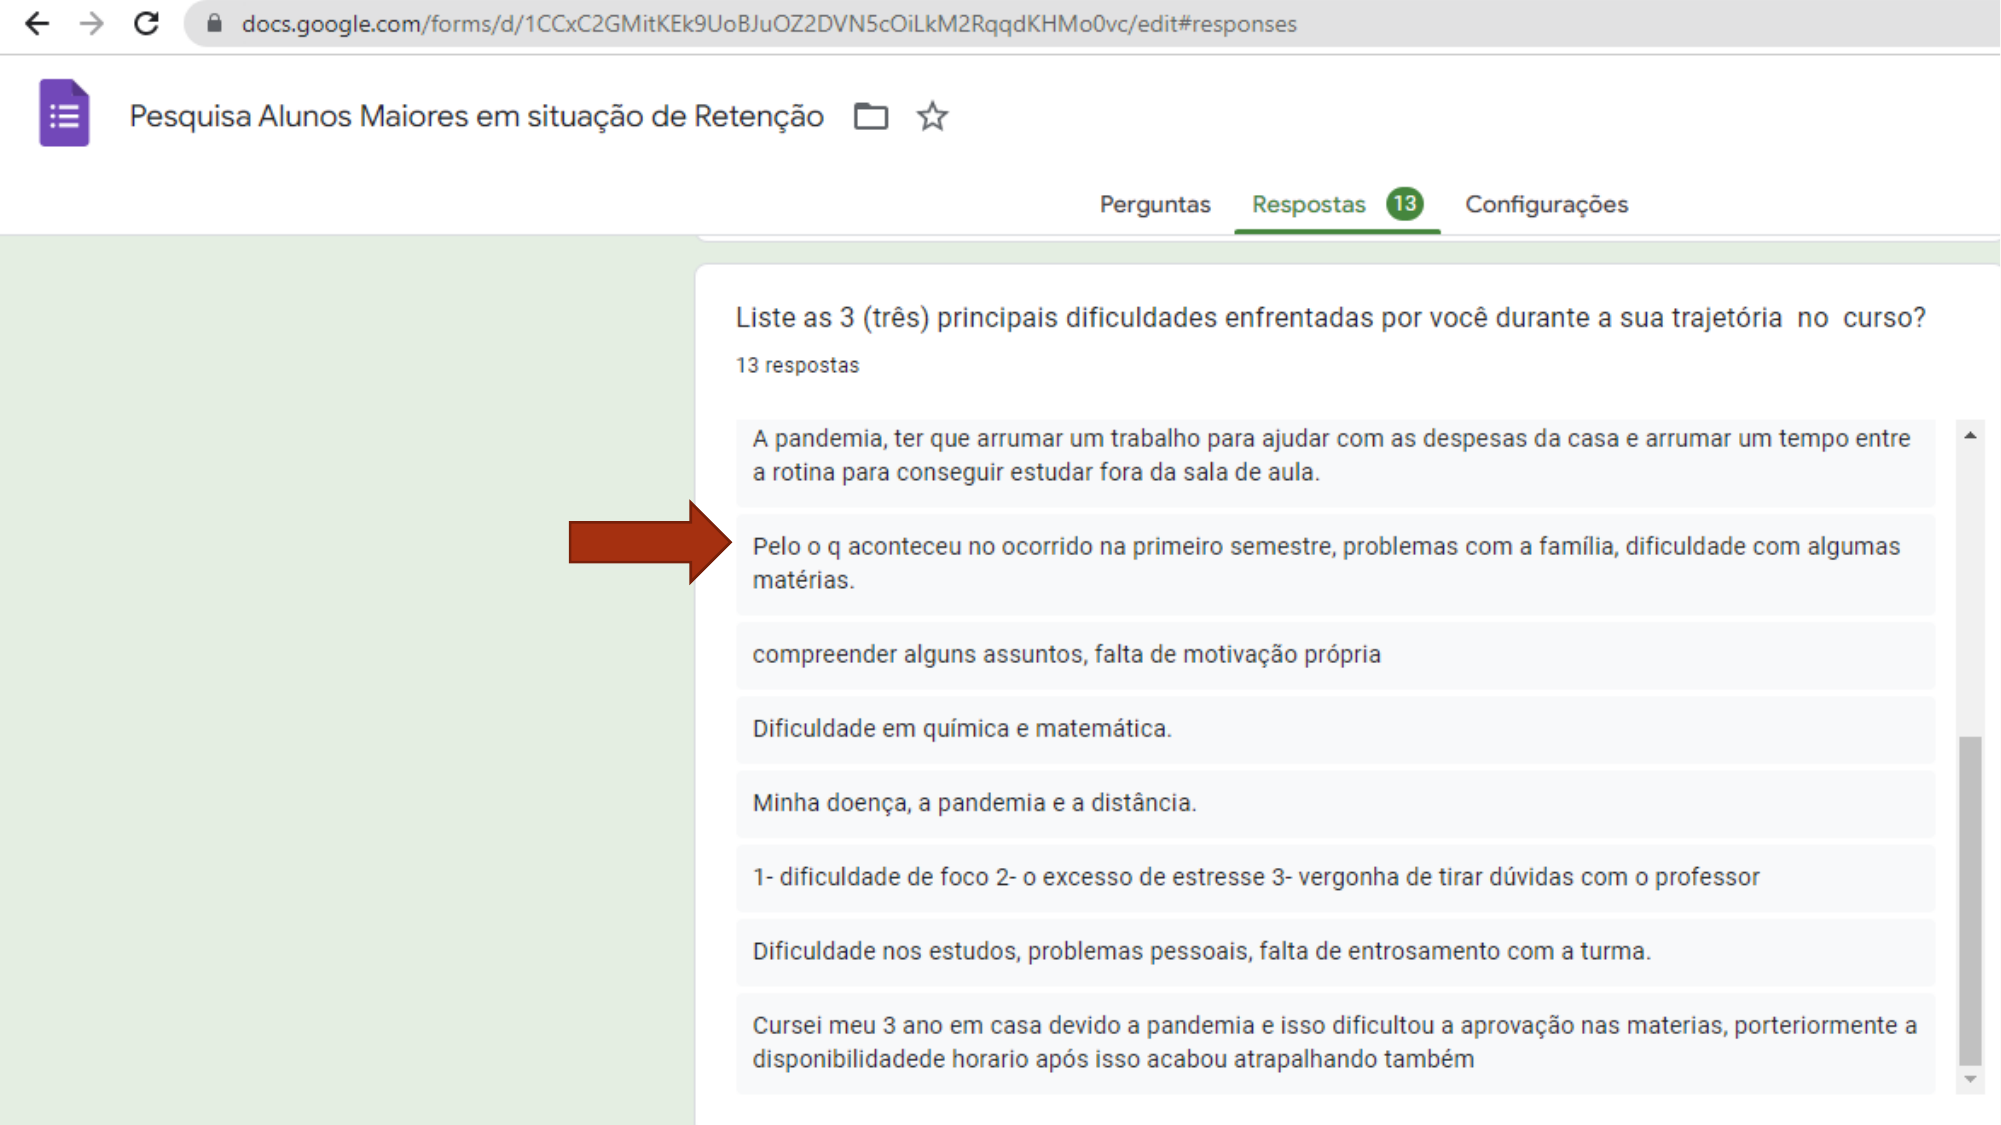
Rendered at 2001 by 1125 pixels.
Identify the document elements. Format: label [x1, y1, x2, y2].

picture [0, 0, 2001, 1125]
text_box [570, 502, 731, 583]
